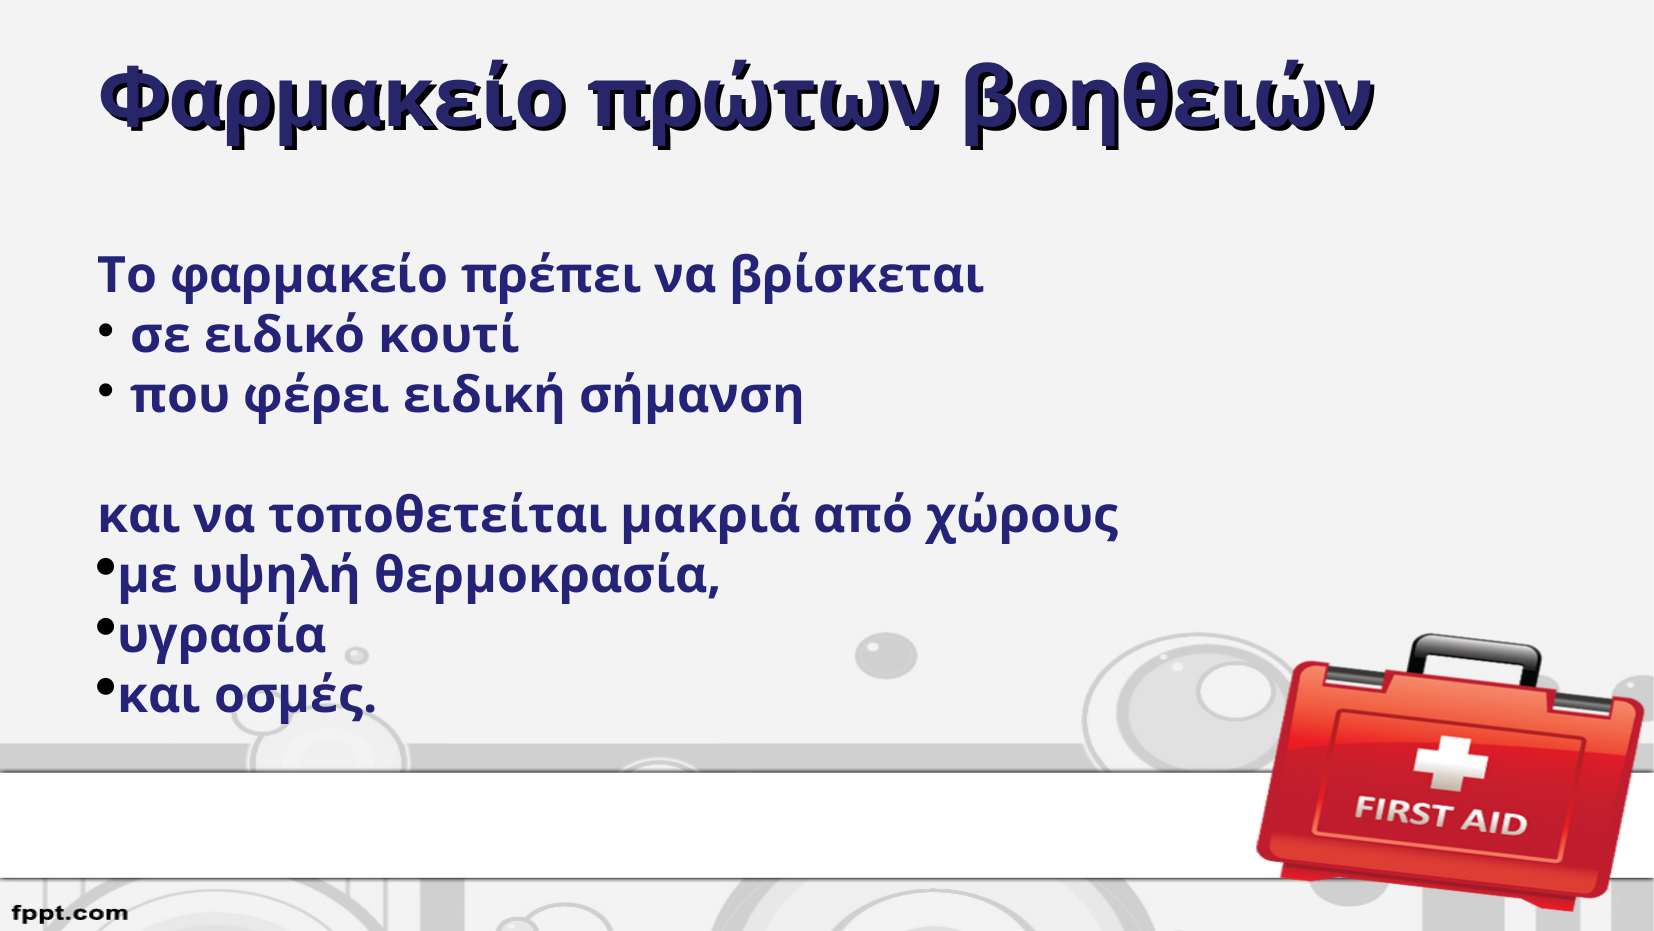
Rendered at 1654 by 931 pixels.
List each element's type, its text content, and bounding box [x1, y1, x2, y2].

text_box Φαρμακείο πρώτων βοηθειών Το φαρμακείο πρέπει να βρίσκεται σε ειδικό κουτί που φέρει ειδική σήμανση και να τοποθετείται μακριά από χώρους με υψηλή θερμοκρασία, υγρασία και οσμές. [82, 35, 1415, 151]
picture [0, 0, 1654, 931]
